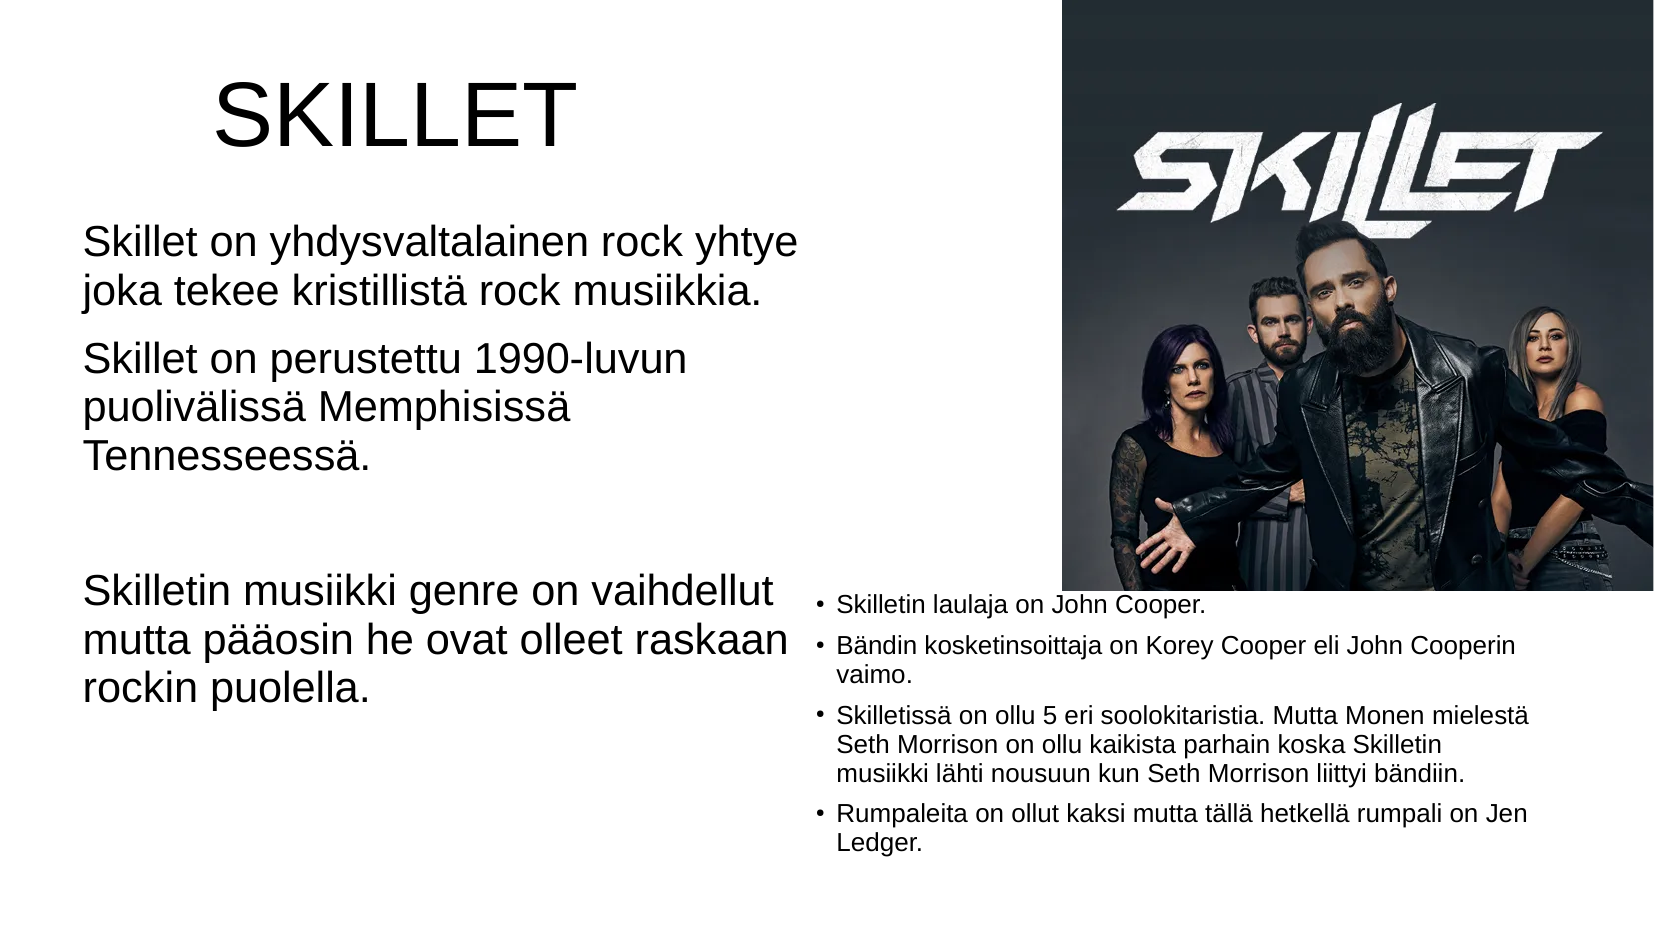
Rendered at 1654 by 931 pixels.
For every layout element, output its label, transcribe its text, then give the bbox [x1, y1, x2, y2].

title [82, 12, 1062, 218]
list Skillet on yhdysvaltalainen rock yhtye joka tekee kristillistä rock musiikkia. Skillet on perustettu 1990-luvun puolivälissä Memphisissä Tennesseessä. Skilletin musiikki genre on vaihdellut mutta pääosin he ovat olleet raskaan rockin puolella. [82, 218, 809, 758]
picture [1062, 0, 1654, 591]
list Skilletin laulaja on John Cooper. Bändin kosketinsoittaja on Korey Cooper eli John Cooperin vaimo. Skilletissä on ollu 5 eri soolokitaristia. Mutta Monen mielestä Seth Morrison on ollu kaikista parhain koska Skilletin musiikki lähti nousuun kun Seth Morrison liittyi bändiin. Rumpaleita on ollut kaksi mutta tällä hetkellä rumpali on Jen Ledger. [808, 590, 1536, 886]
